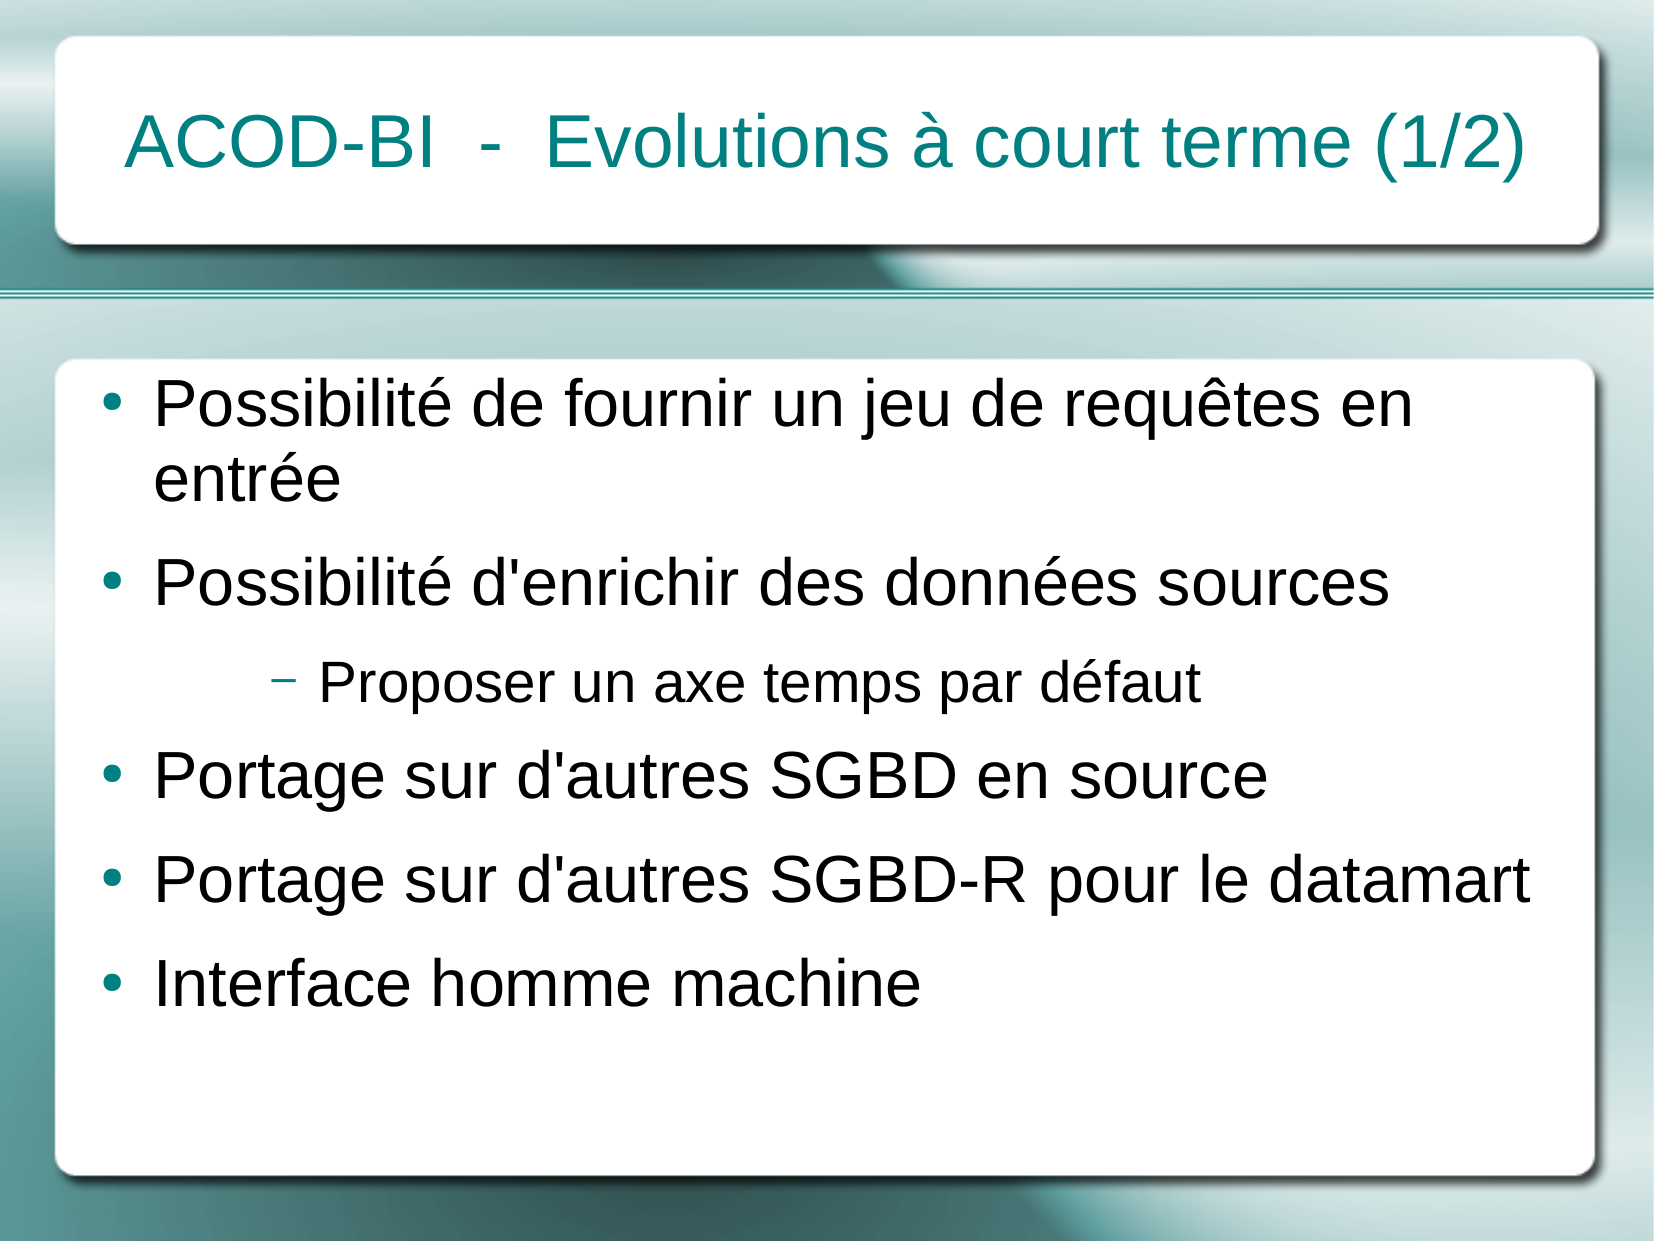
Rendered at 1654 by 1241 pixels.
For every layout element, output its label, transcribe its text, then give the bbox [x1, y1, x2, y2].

picture [0, 0, 1654, 1241]
title ACOD-BI - Evolutions à court terme (1/2) [59, 37, 1595, 245]
list Possibilité de fournir un jeu de requêtes en entrée Possibilité d'enrichir des données sources Proposer un axe temps par défaut Portage sur d'autres SGBD en source Portage sur d'autres SGBD-R pour le datamart Interface homme machine [82, 366, 1571, 1167]
